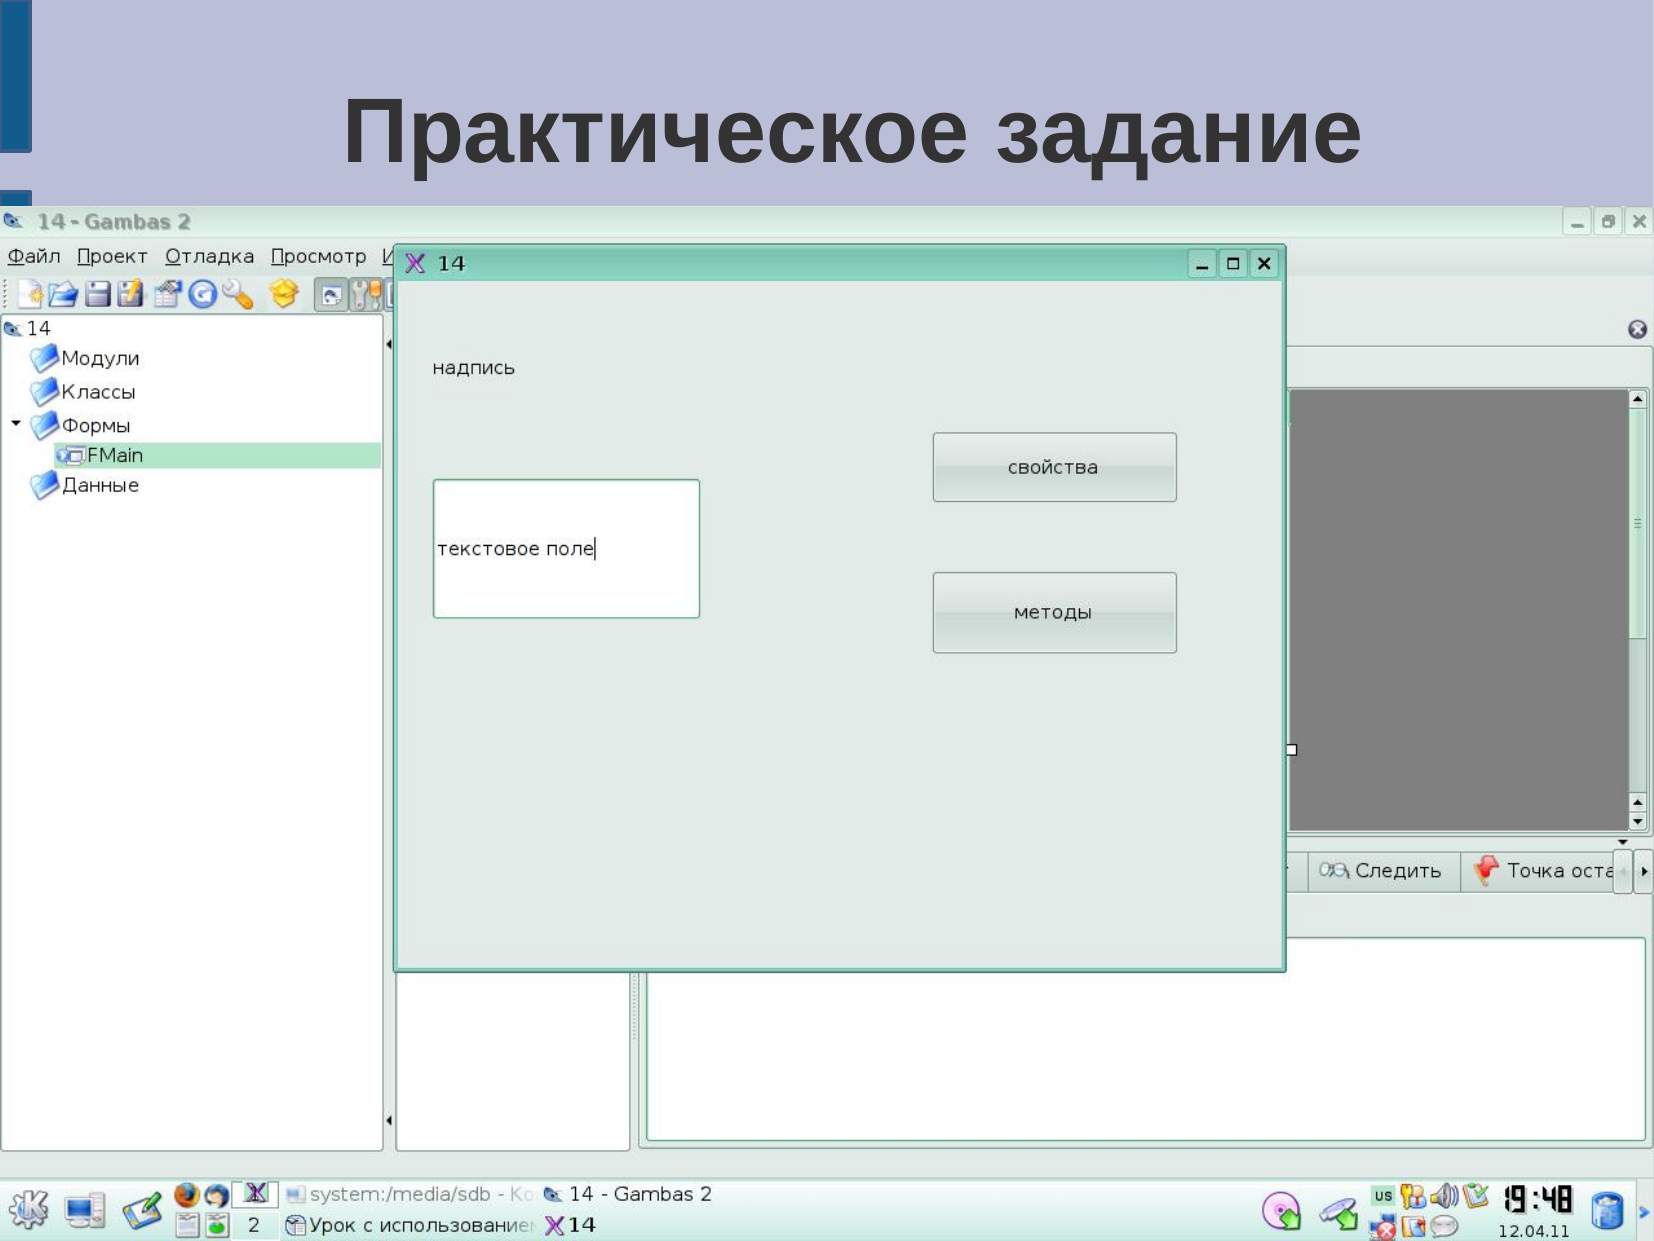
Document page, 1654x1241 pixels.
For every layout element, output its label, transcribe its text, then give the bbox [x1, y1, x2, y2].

title Практическое задание [147, 29, 1560, 206]
picture [0, 206, 1654, 1241]
